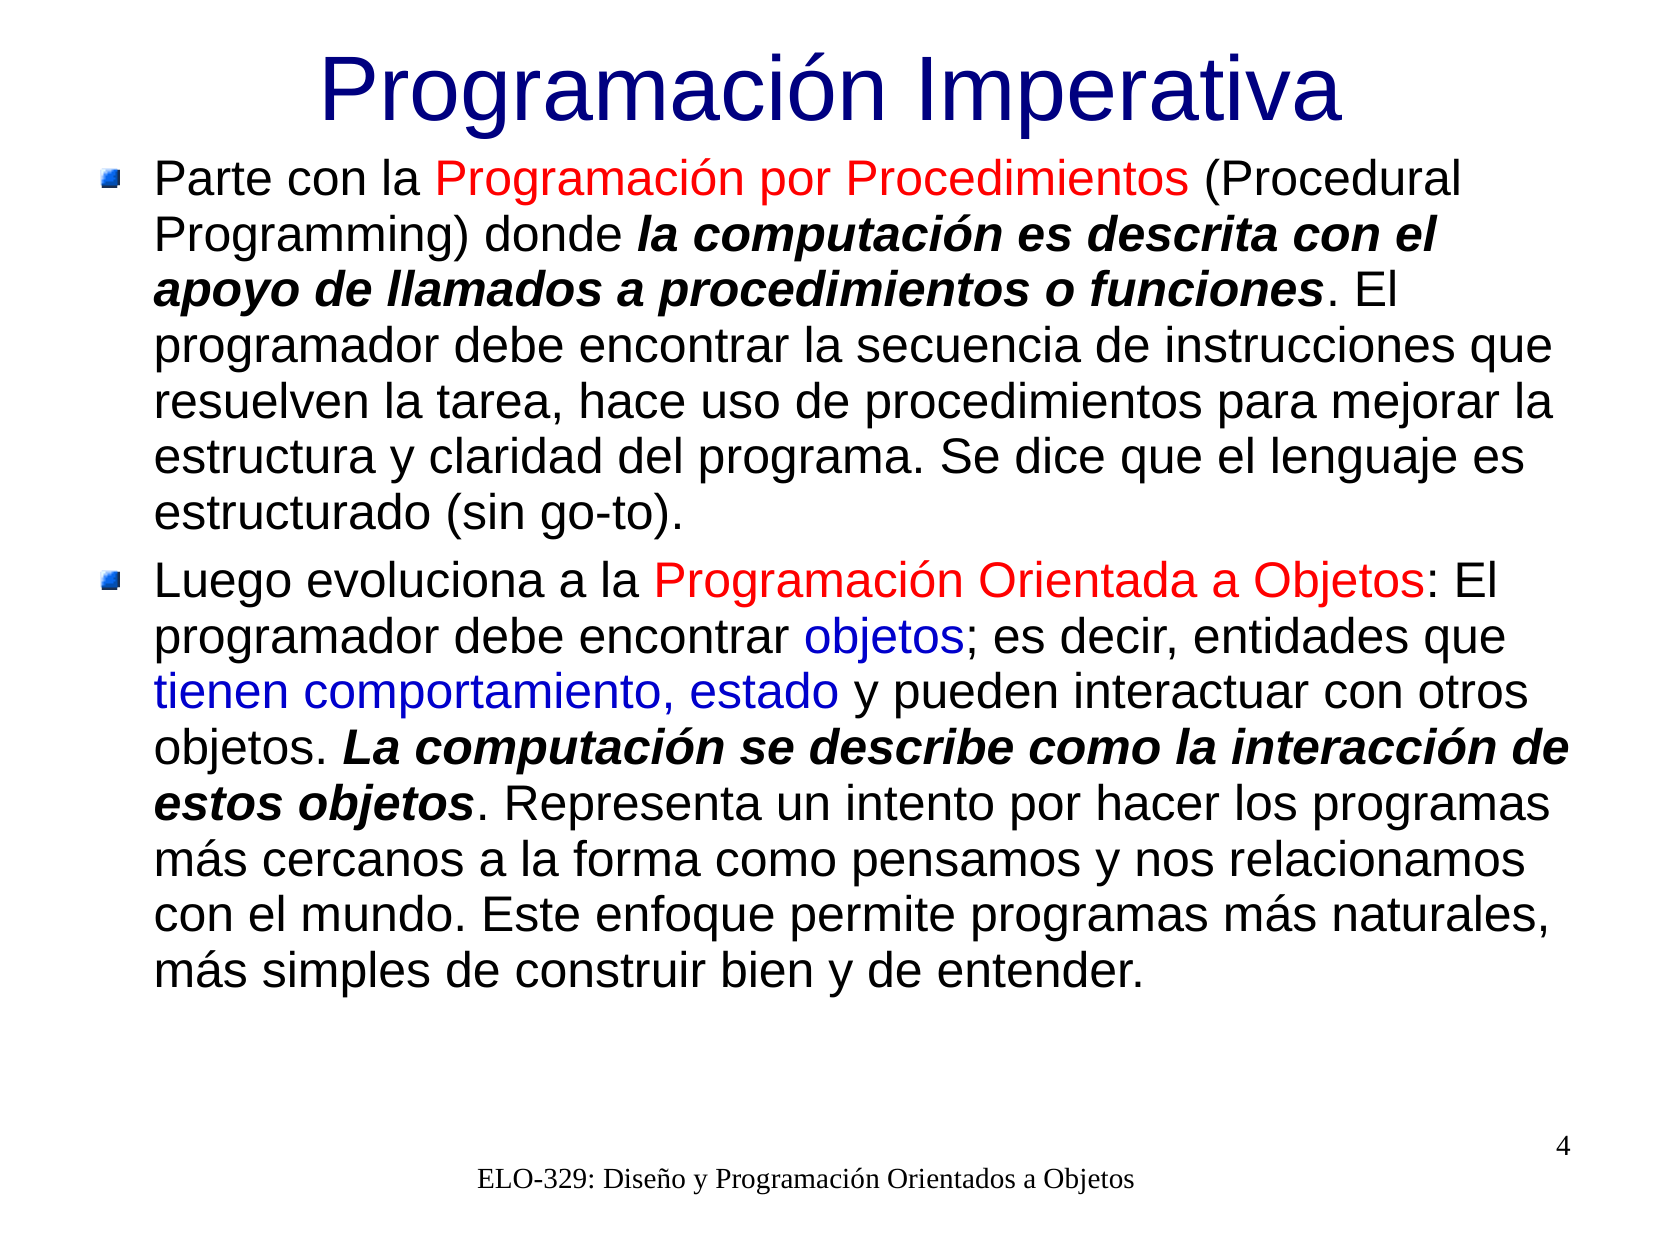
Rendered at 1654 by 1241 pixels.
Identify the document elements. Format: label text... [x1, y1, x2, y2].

title Programación Imperativa [86, 26, 1576, 151]
list Parte con la Programación por Procedimientos (Procedural Programming) donde la computación es descrita con el apoyo de llamados a procedimientos o funciones. El programador debe encontrar la secuencia de instrucciones que resuelven la tarea, hace uso de procedimientos para mejorar la estructura y claridad del programa. Se dice que el lenguaje es estructurado (sin go-to). Luego evoluciona a la Programación Orientada a Objetos: El programador debe encontrar objetos; es decir, entidades que tienen comportamiento, estado y pueden interactuar con otros objetos. La computación se describe como la interacción de estos objetos. Representa un intento por hacer los programas más cercanos a la forma como pensamos y nos relacionamos con el mundo. Este enfoque permite programas más naturales, más simples de construir bien y de entender. [82, 150, 1571, 1109]
